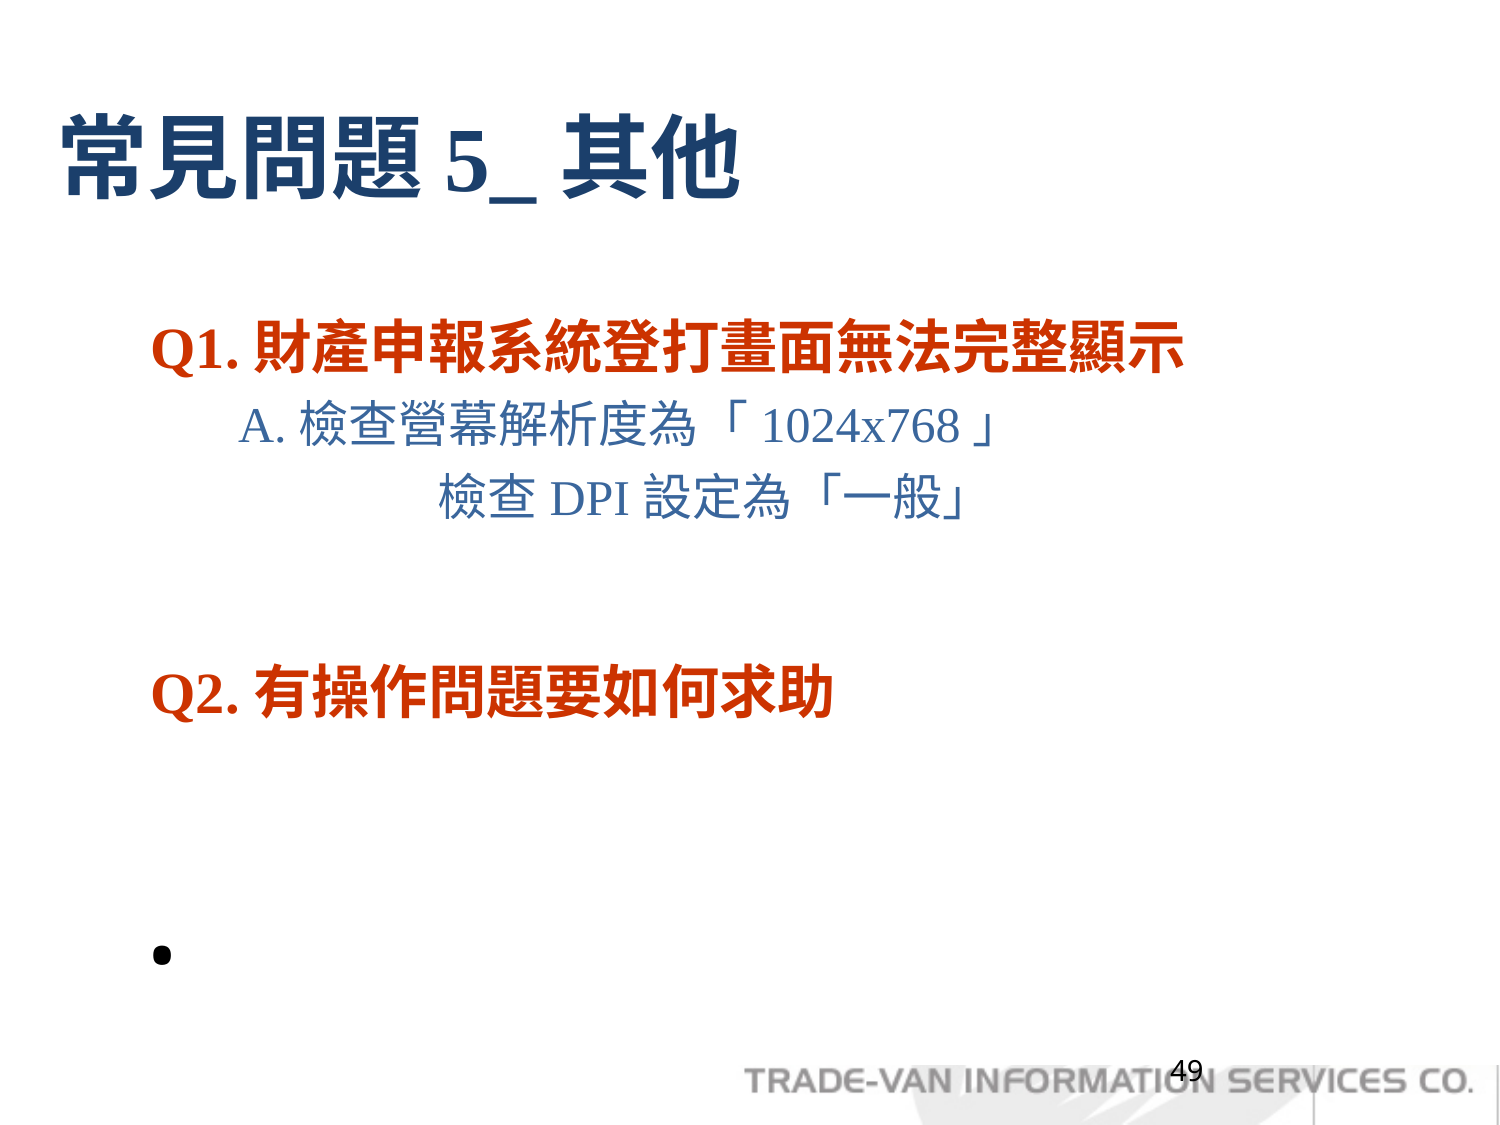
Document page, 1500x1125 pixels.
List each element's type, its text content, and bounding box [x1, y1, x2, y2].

text_box Q1.財產申報系統登打畫面無法完整顯示 A.檢查營幕解析度為「1024x768」 檢查DPI設定為「一般」 Q2.有操作問題要如何求助 [136, 303, 1423, 1035]
text_box 常見問題5_其他 [41, 90, 1270, 220]
text_box [0, 0, 1500, 1100]
